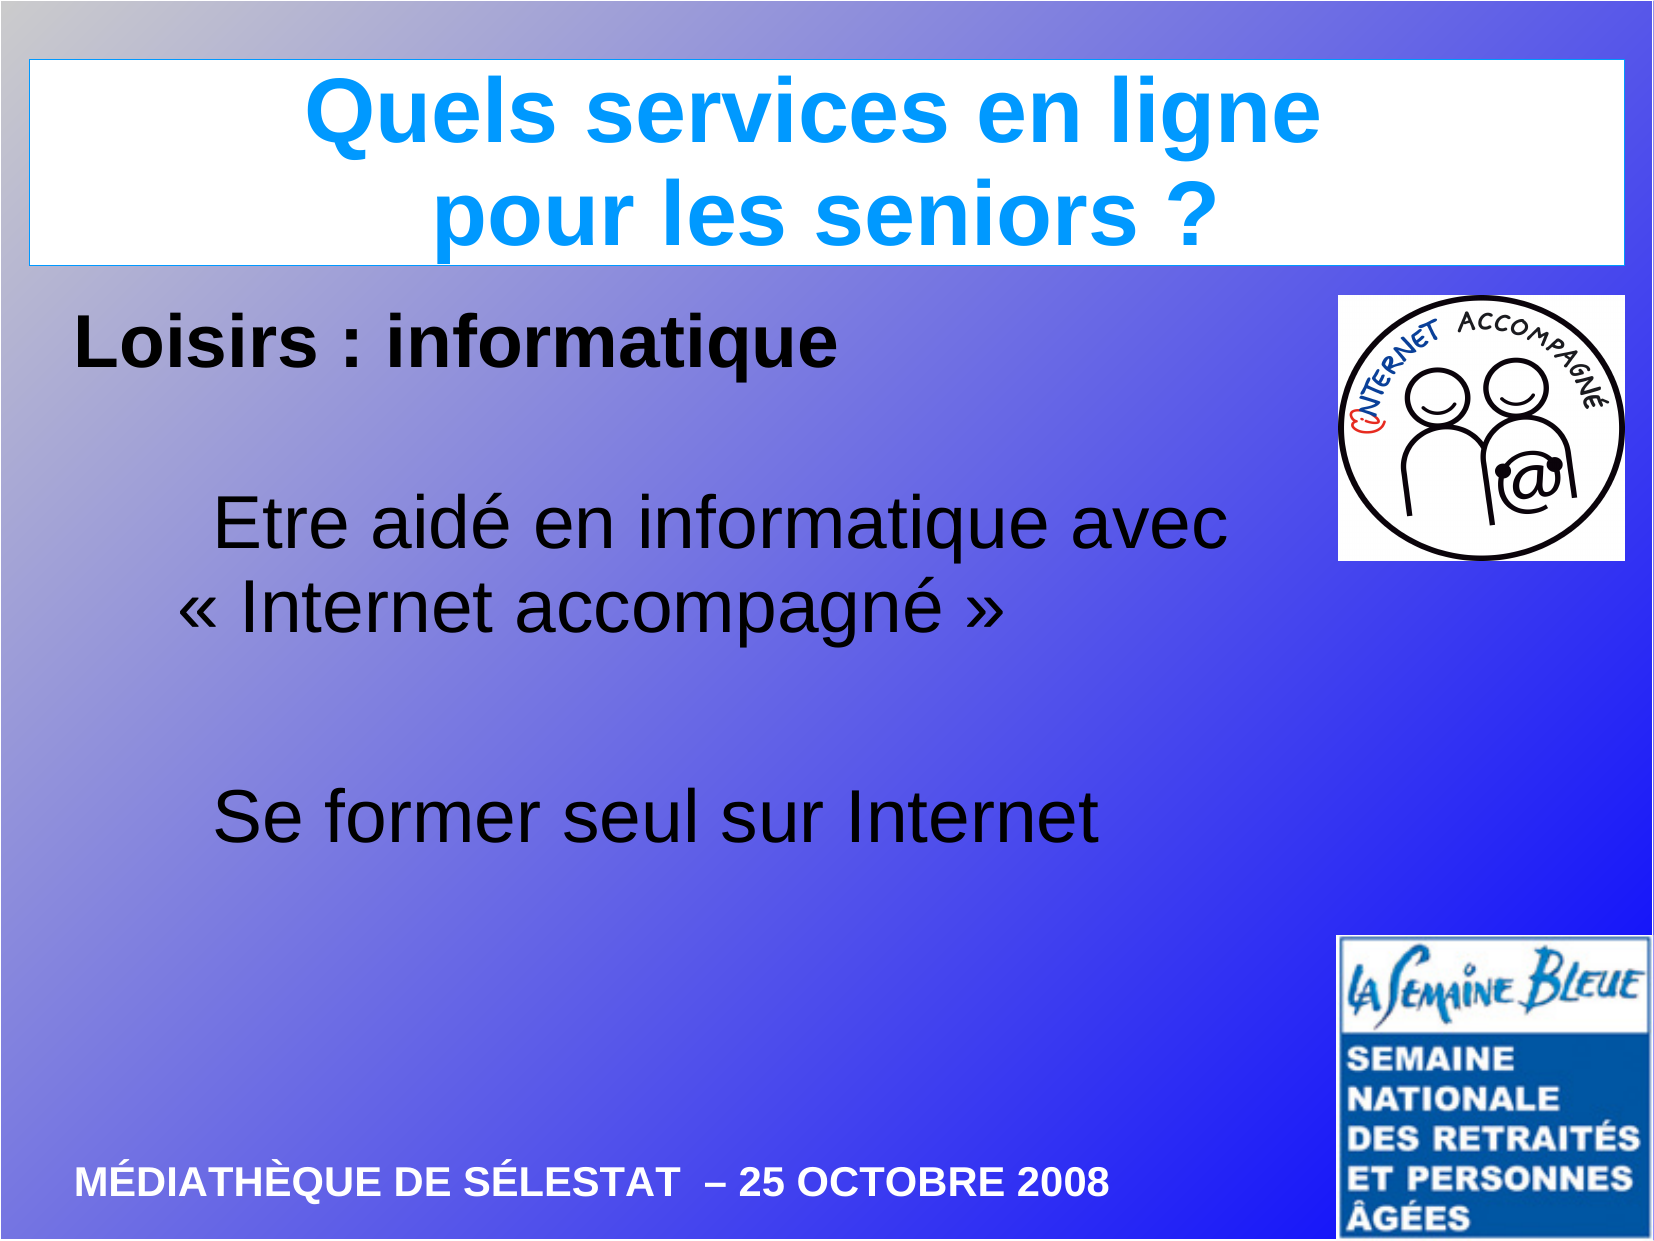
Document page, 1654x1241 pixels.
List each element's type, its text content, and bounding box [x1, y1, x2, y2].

text_box MÉDIATHÈQUE DE SÉLESTAT – 25 OCTOBRE 2008 [59, 1151, 1329, 1214]
text_box Loisirs : informatique [59, 292, 975, 392]
subtitle Etre aidé en informatique avec « Internet accompagné » Se former seul sur Internet [118, 413, 1571, 927]
picture [1338, 295, 1625, 562]
text_box Quels services en ligne pour les seniors ? [29, 59, 1625, 266]
picture [1336, 935, 1654, 1241]
text_box [0, 0, 1654, 1241]
